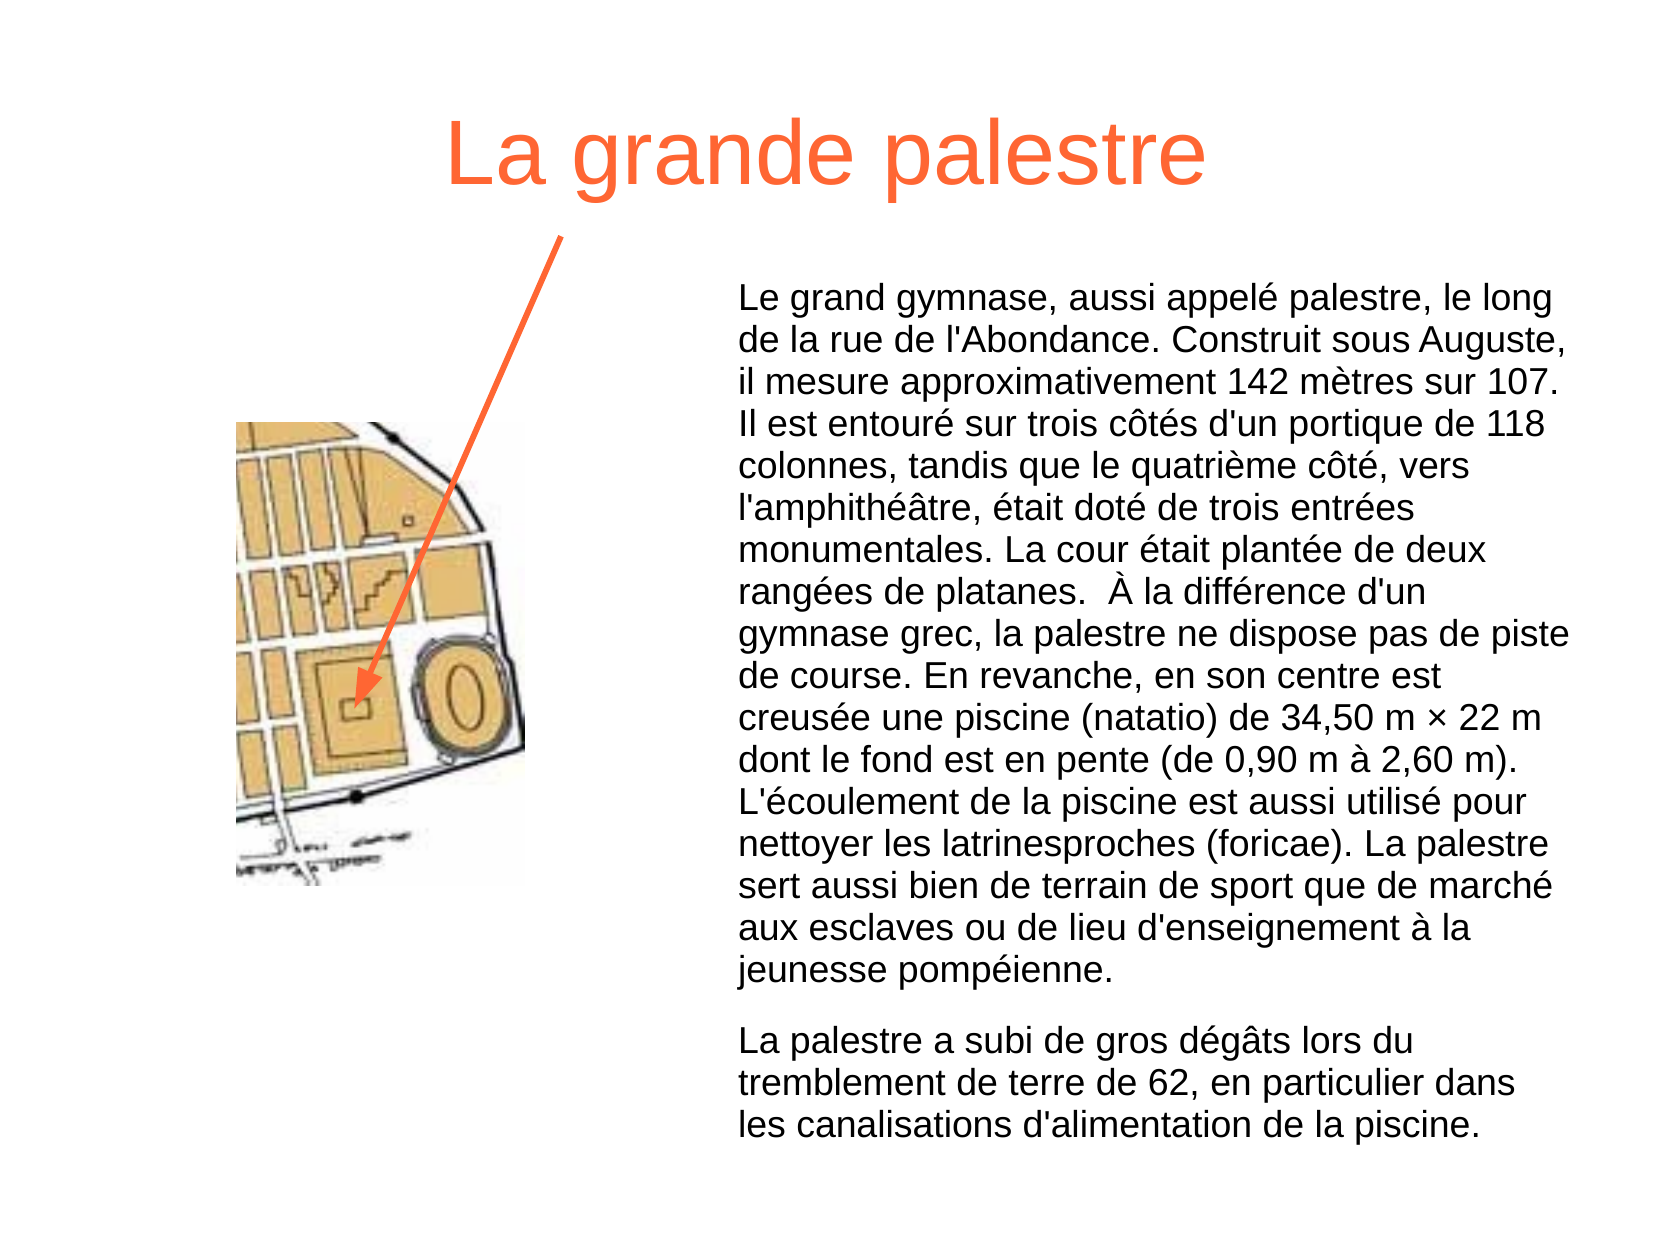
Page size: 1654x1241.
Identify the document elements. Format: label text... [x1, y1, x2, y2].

title La grande palestre [82, 49, 1571, 257]
list Le grand gymnase, aussi appelé palestre, le long de la rue de l'Abondance. Construit sous Auguste, il mesure approximativement 142 mètres sur 107. Il est entouré sur trois côtés d'un portique de 118 colonnes, tandis que le quatrième côté, vers l'amphithéâtre, était doté de trois entrées monumentales. La cour était plantée de deux rangées de platanes. À la différence d'un gymnase grec, la palestre ne dispose pas de piste de course. En revanche, en son centre est creusée une piscine (natatio) de 34,50 m × 22 m dont le fond est en pente (de 0,90 m à 2,60 m). L'écoulement de la piscine est aussi utilisé pour nettoyer les latrinesproches (foricae). La palestre sert aussi bien de terrain de sport que de marché aux esclaves ou de lieu d'enseignement à la jeunesse pompéienne. La palestre a subi de gros dégâts lors du tremblement de terre de 62, en particulier dans les canalisations d'alimentation de la piscine. [738, 276, 1571, 1147]
picture [236, 422, 583, 886]
